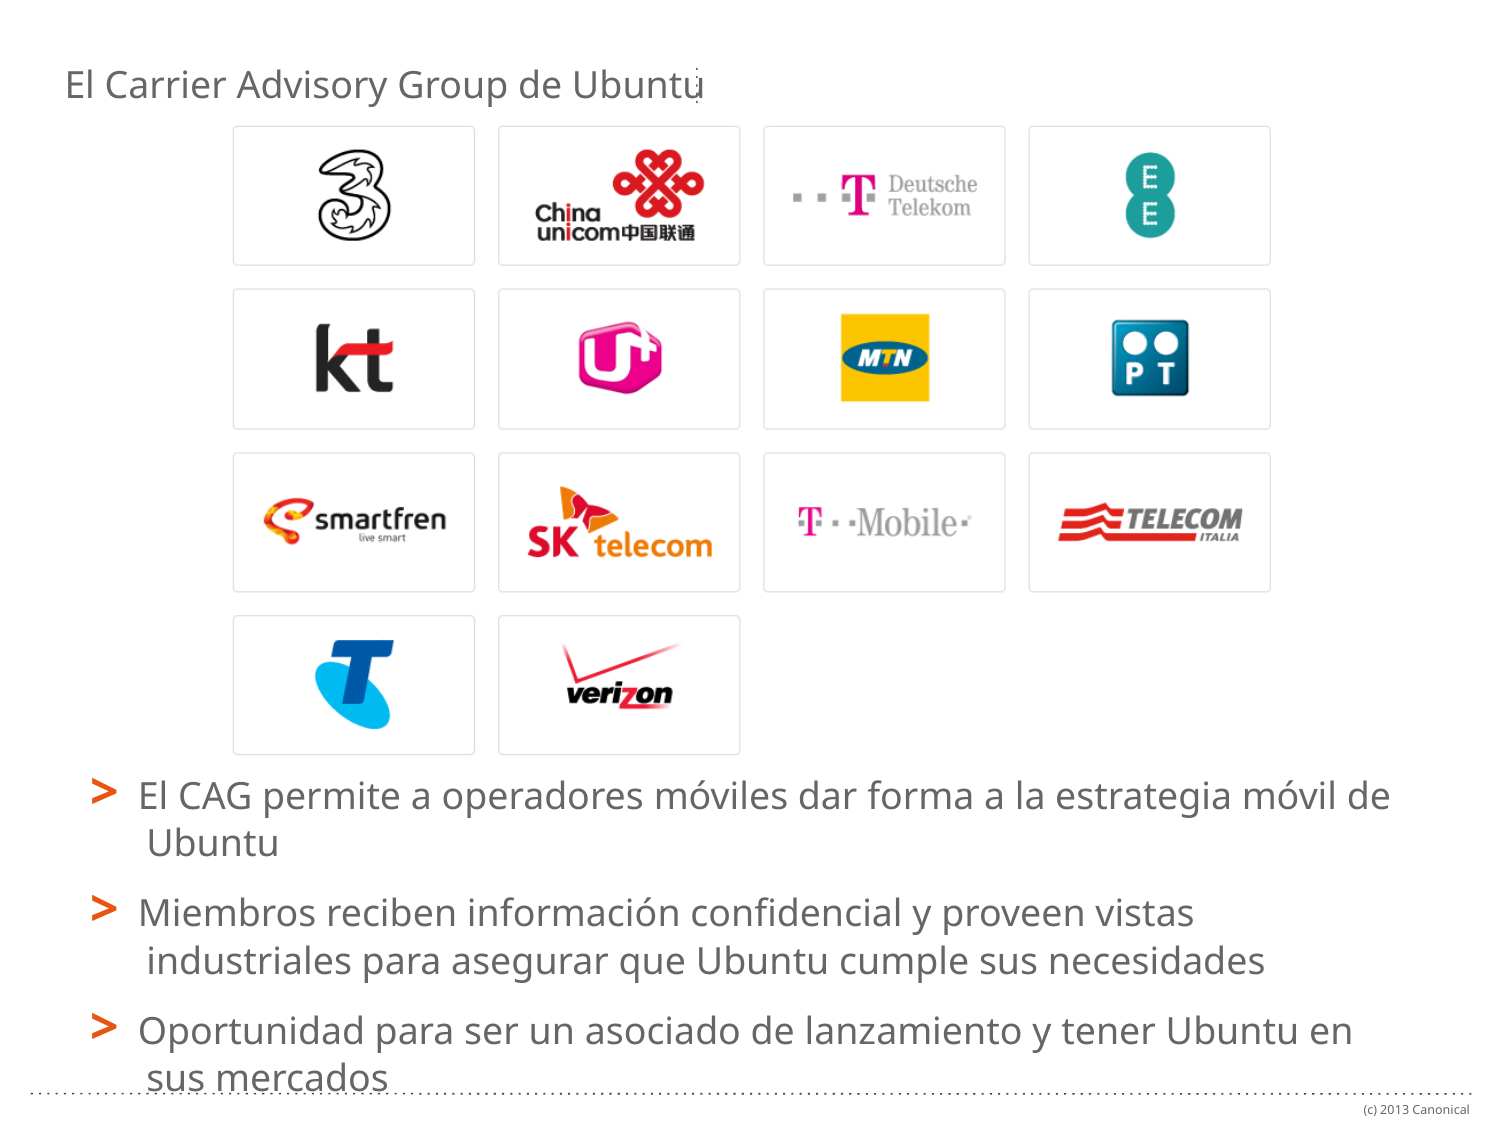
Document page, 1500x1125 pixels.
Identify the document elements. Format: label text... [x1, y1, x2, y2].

text_box [226, 119, 1279, 762]
title El Carrier Advisory Group de Ubuntu [49, 53, 745, 114]
list > El CAG permite a operadores móviles dar forma a la estrategia móvil de Ubuntu > Miembros reciben información confidencial y proveen vistas industriales para asegurar que Ubuntu cumple sus necesidades > Oportunidad para ser un asociado de lanzamiento y tener Ubuntu en sus mercados [75, 744, 1425, 1059]
text_box (c) 2013 Canonical [19, 1099, 1485, 1119]
